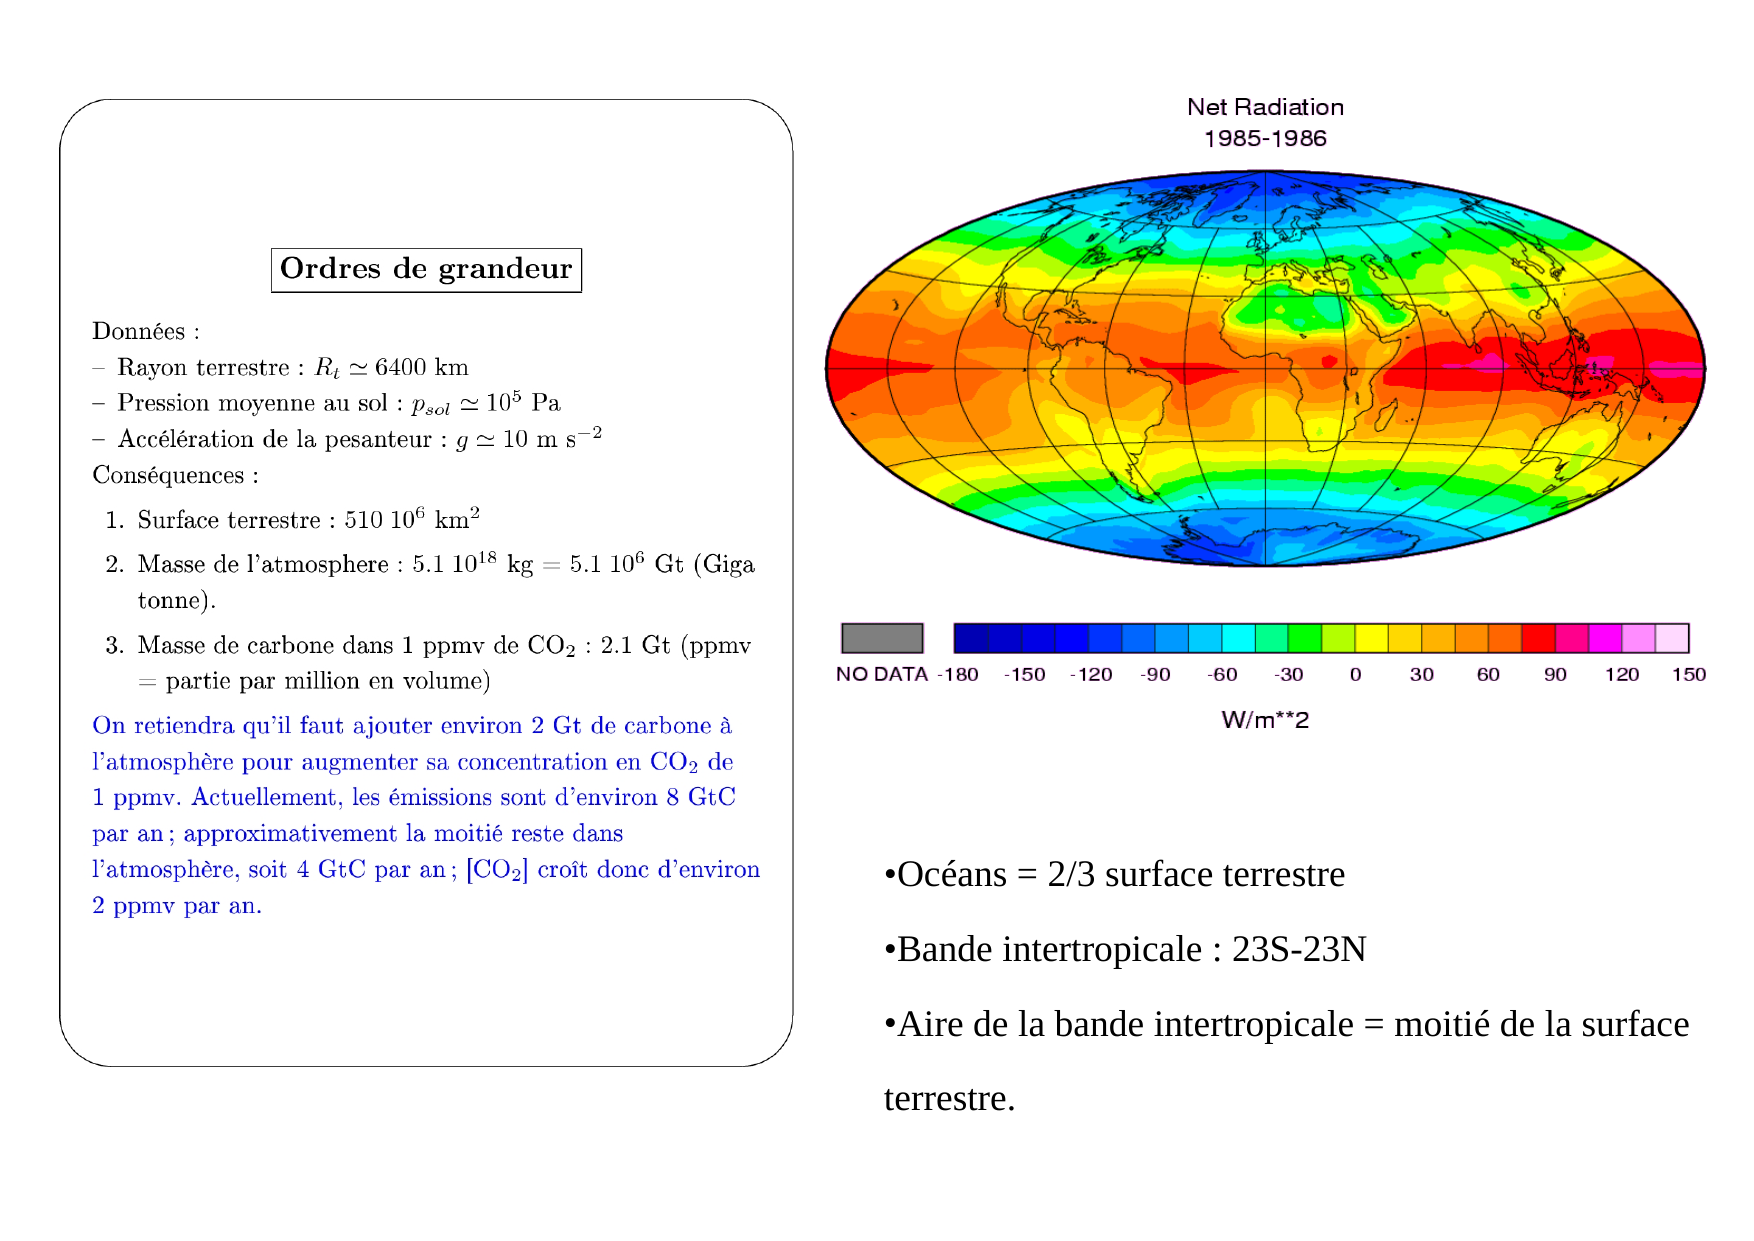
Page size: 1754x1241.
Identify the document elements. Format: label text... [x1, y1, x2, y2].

picture [0, 0, 1707, 1241]
text_box Océans = 2/3 surface terrestre Bande intertropicale : 23S-23N Aire de la bande intertropicale = moitié de la surface terrestre. [869, 812, 1704, 1093]
